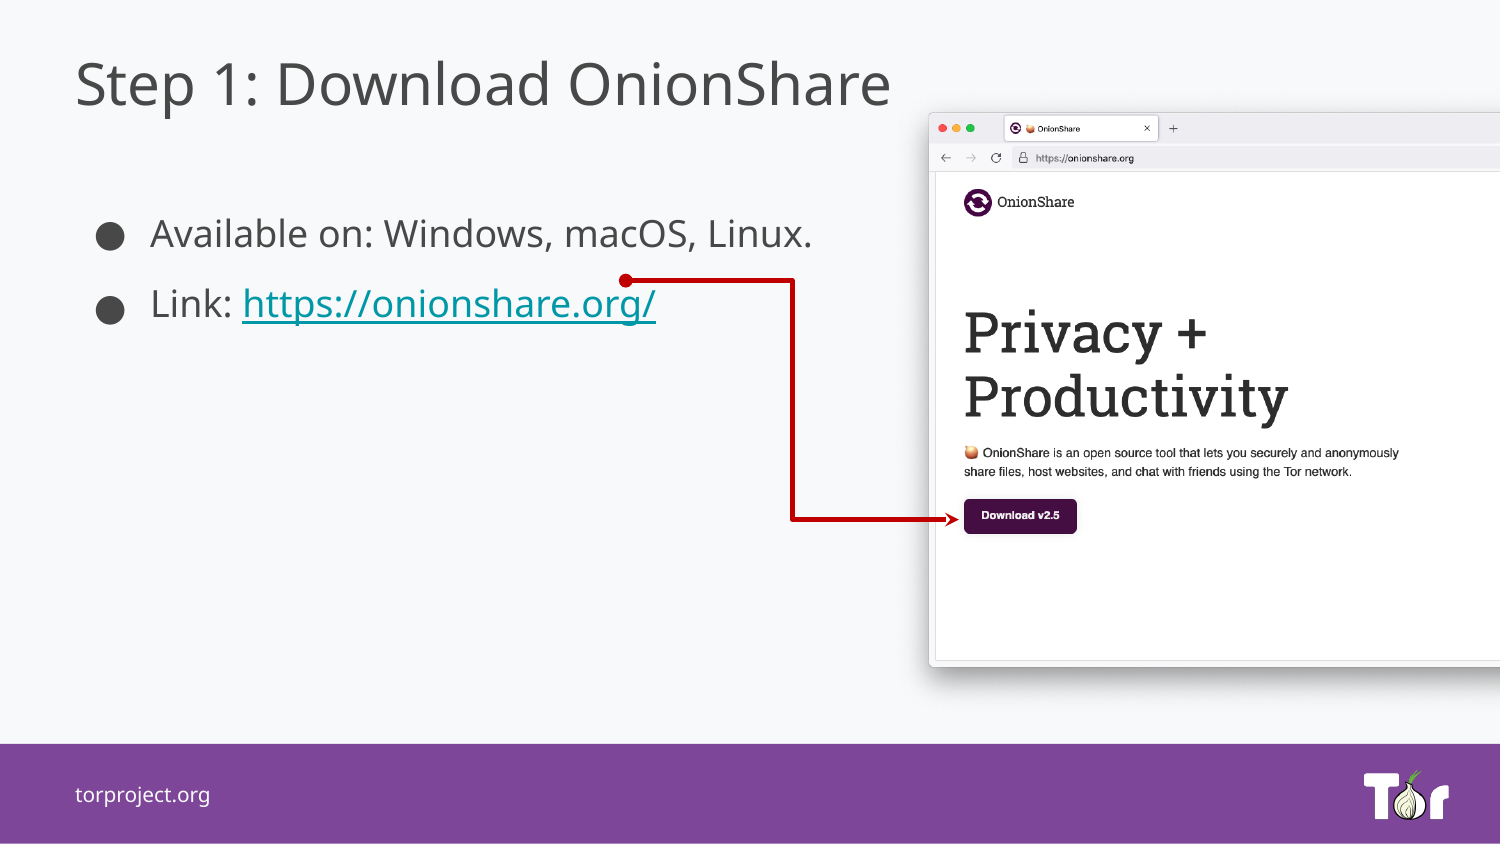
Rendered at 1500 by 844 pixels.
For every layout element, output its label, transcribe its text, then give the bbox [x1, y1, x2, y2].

list Available on: Windows, macOS, Linux. Link: https://onionshare.org/ [75, 187, 818, 713]
title Step 1: Download OnionShare [75, 46, 1436, 141]
picture [1364, 768, 1449, 820]
picture [890, 86, 1500, 718]
